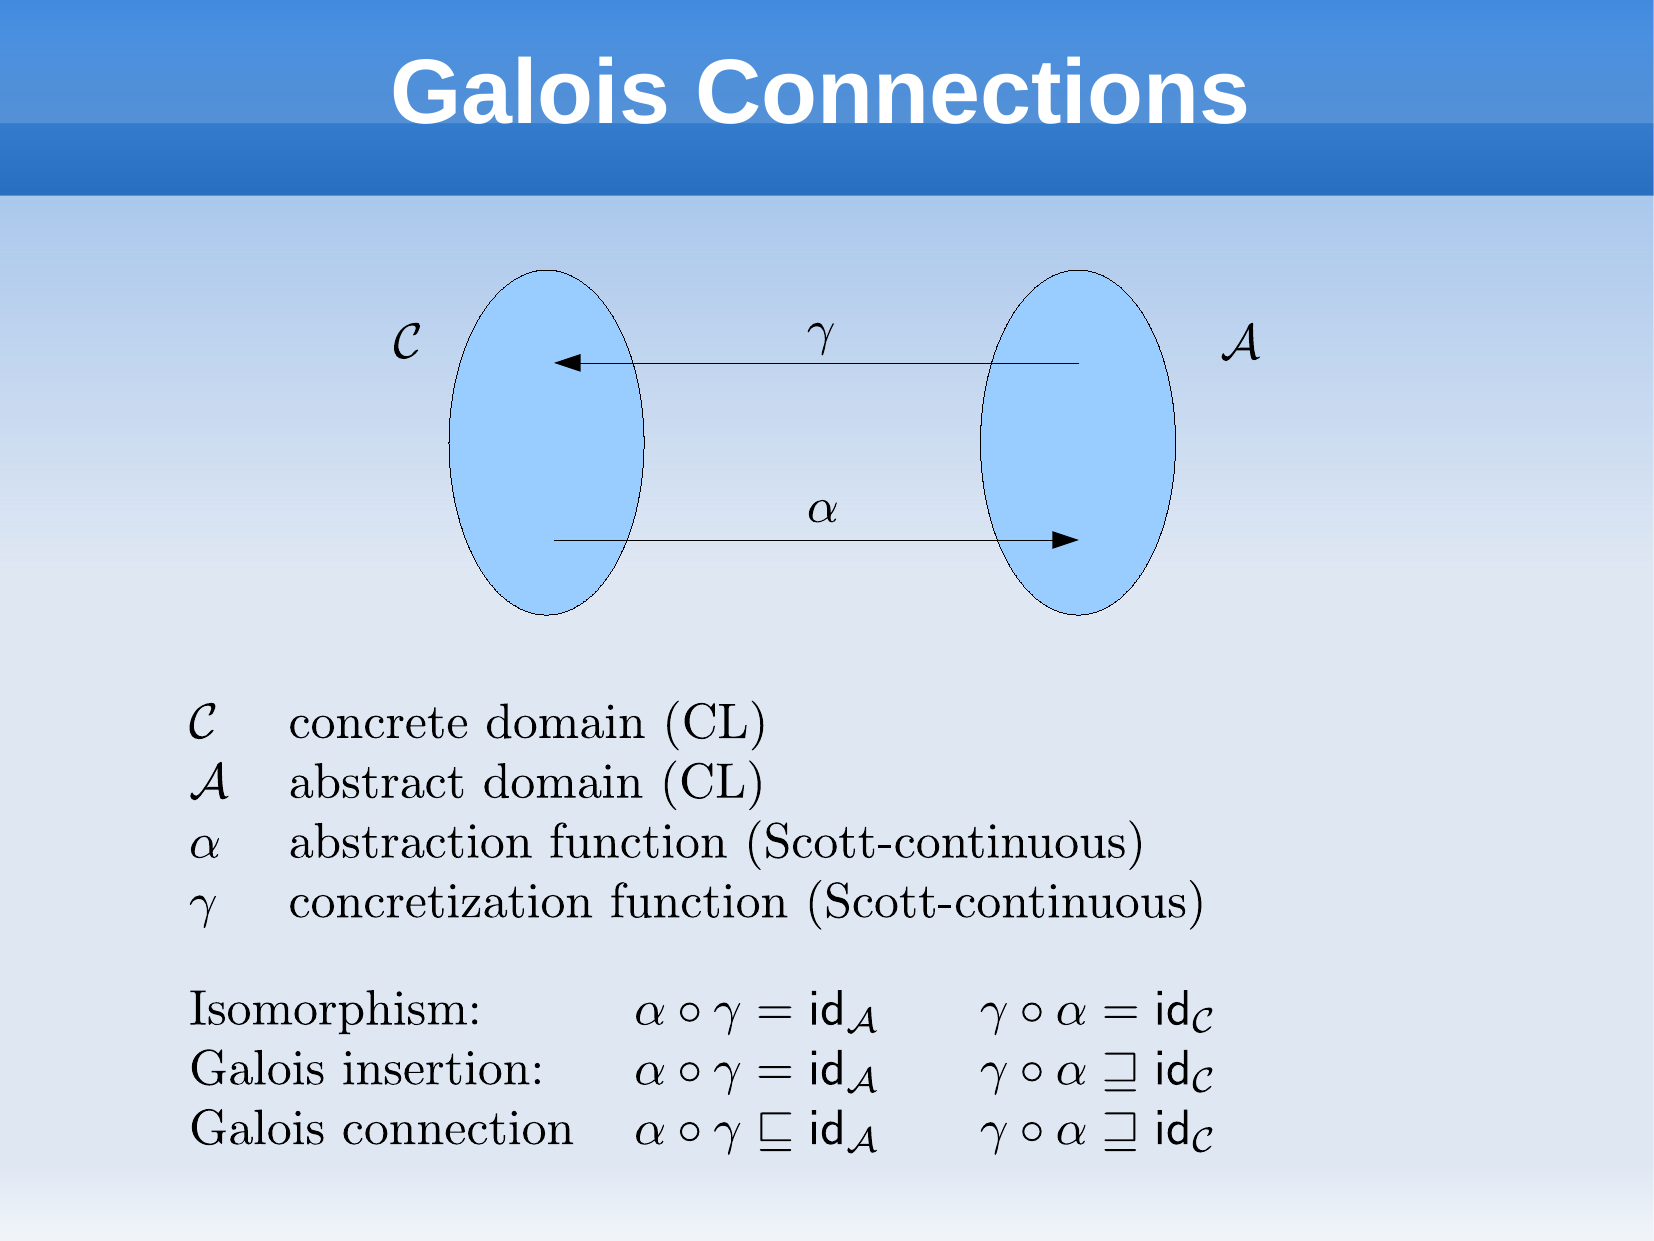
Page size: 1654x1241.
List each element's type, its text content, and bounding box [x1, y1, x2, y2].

text_box [448, 270, 645, 616]
text_box [1220, 322, 1261, 362]
text_box [980, 270, 1176, 616]
text_box [806, 322, 836, 356]
picture [0, 0, 1654, 1241]
text_box [806, 499, 839, 523]
title Galois Connections [76, 0, 1565, 196]
text_box [188, 700, 1216, 1155]
text_box [393, 322, 423, 359]
